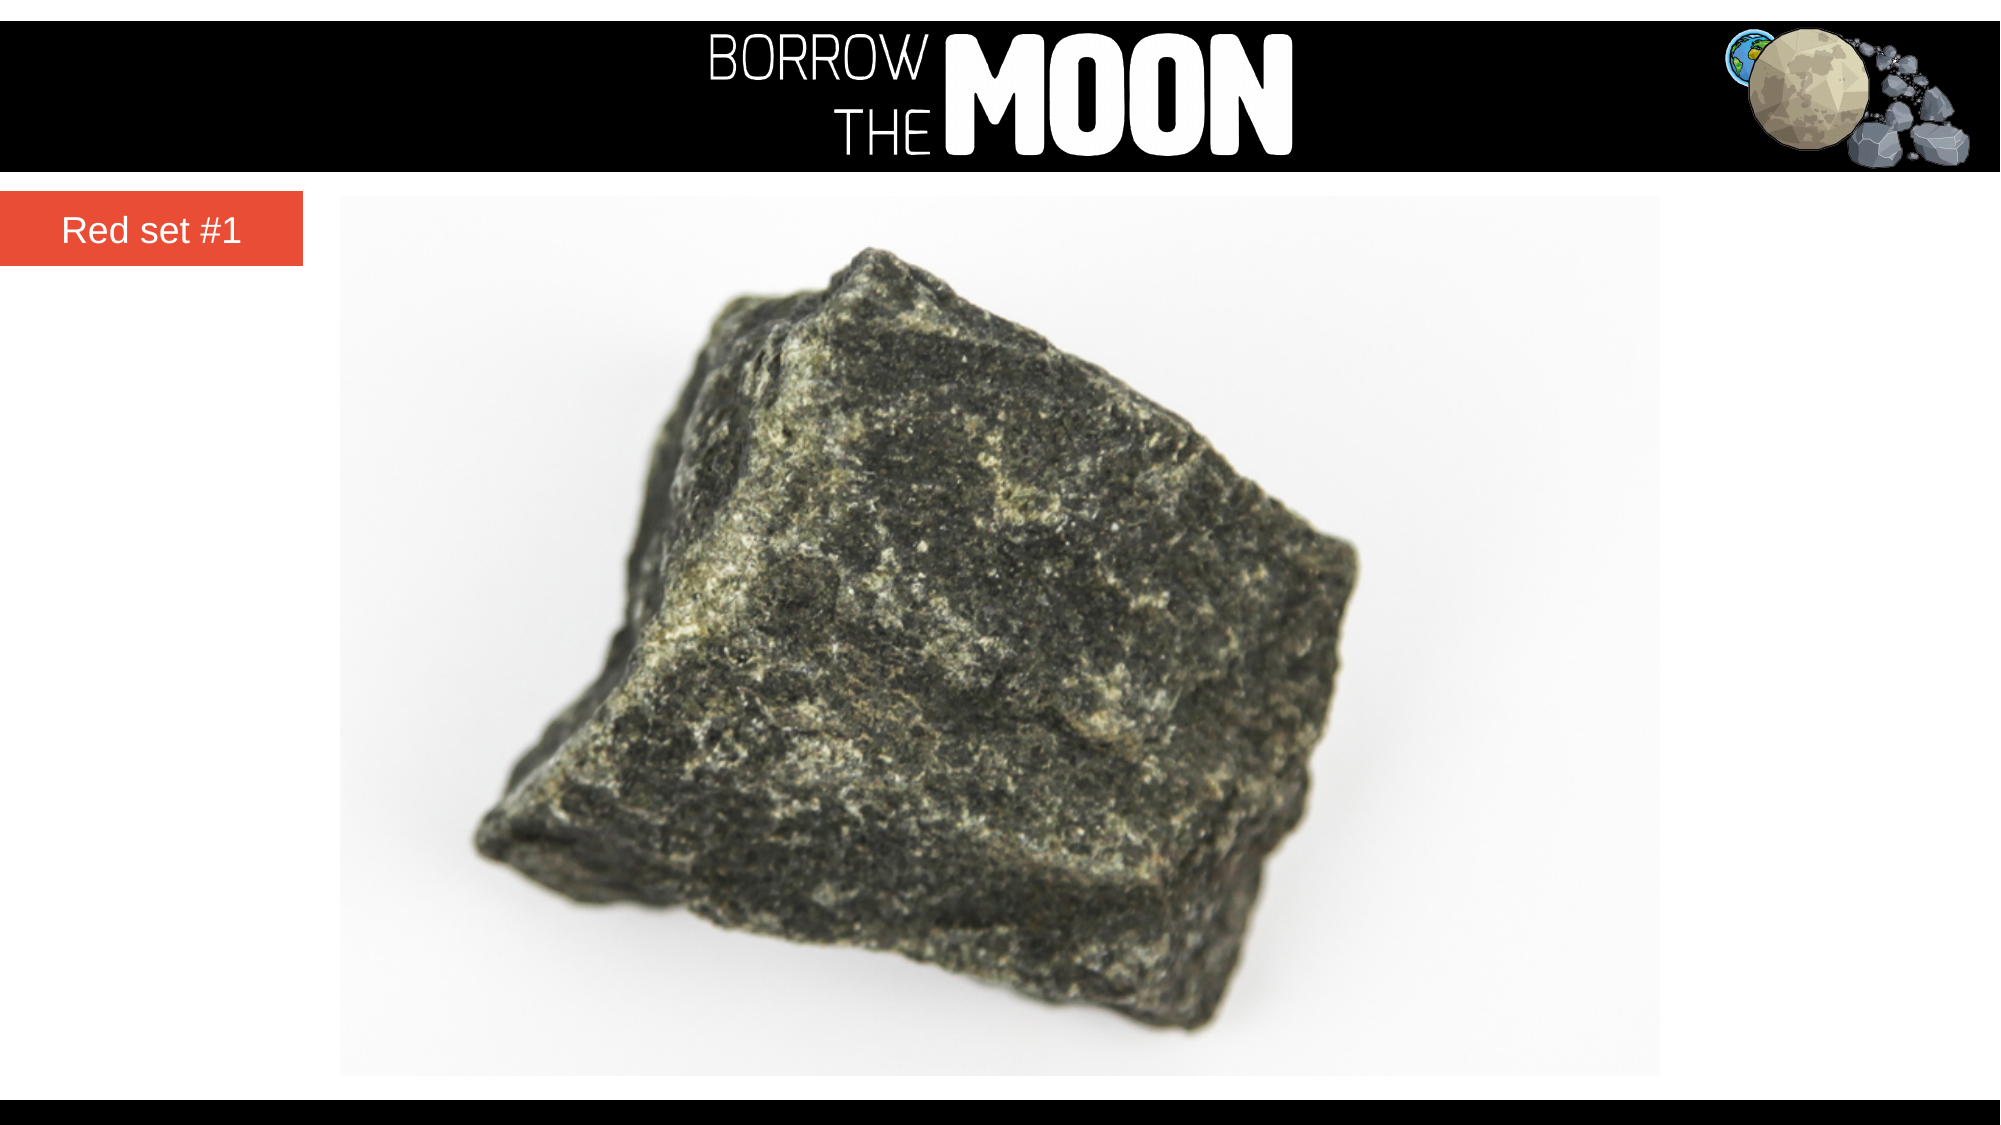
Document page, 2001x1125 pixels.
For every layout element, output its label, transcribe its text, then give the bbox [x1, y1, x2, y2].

text_box Red set #1 [0, 191, 303, 266]
picture [340, 196, 1660, 1076]
